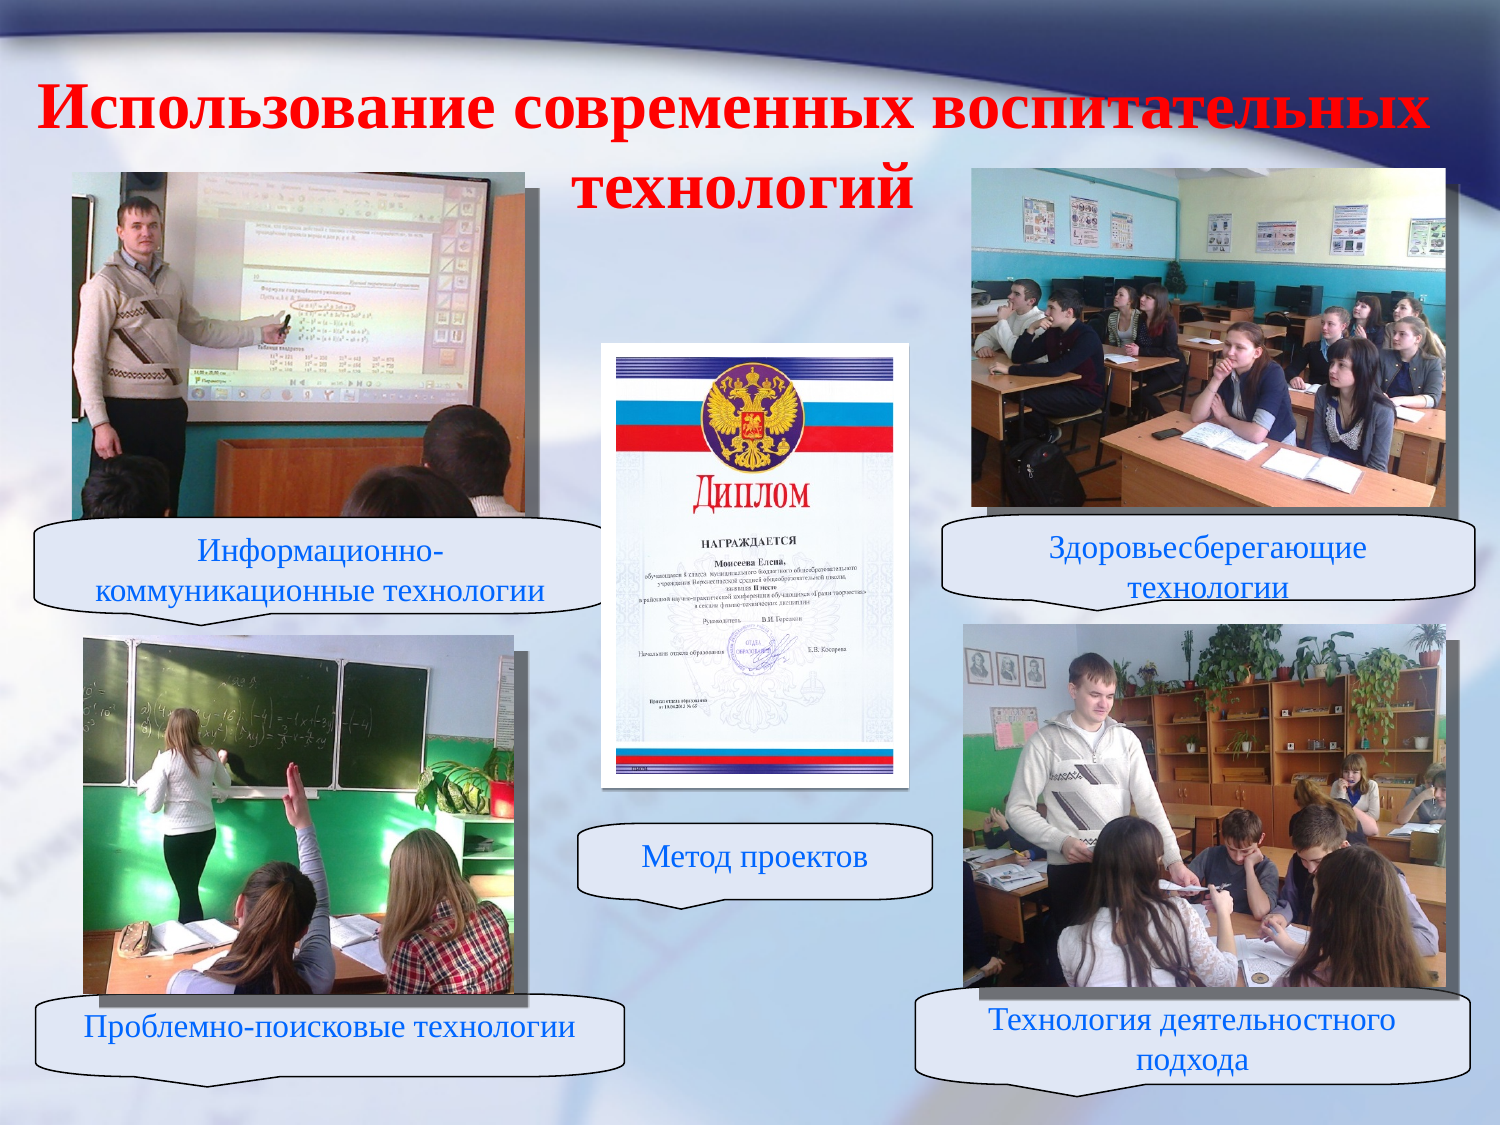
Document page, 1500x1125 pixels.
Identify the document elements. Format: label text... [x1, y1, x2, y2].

text_box Здоровьесберегающие технологии [942, 514, 1475, 611]
picture [615, 357, 895, 774]
picture [83, 635, 514, 995]
text_box Информационно-коммуникационные технологии [34, 517, 601, 626]
picture [71, 172, 525, 520]
picture [963, 624, 1446, 987]
text_box Проблемно-поисковые технологии [35, 994, 625, 1087]
text_box Использование современных воспитательных технологий [17, 55, 1470, 230]
text_box Метод проектов [577, 823, 933, 910]
text_box Технология деятельностного подхода [915, 987, 1471, 1097]
picture [971, 168, 1446, 507]
